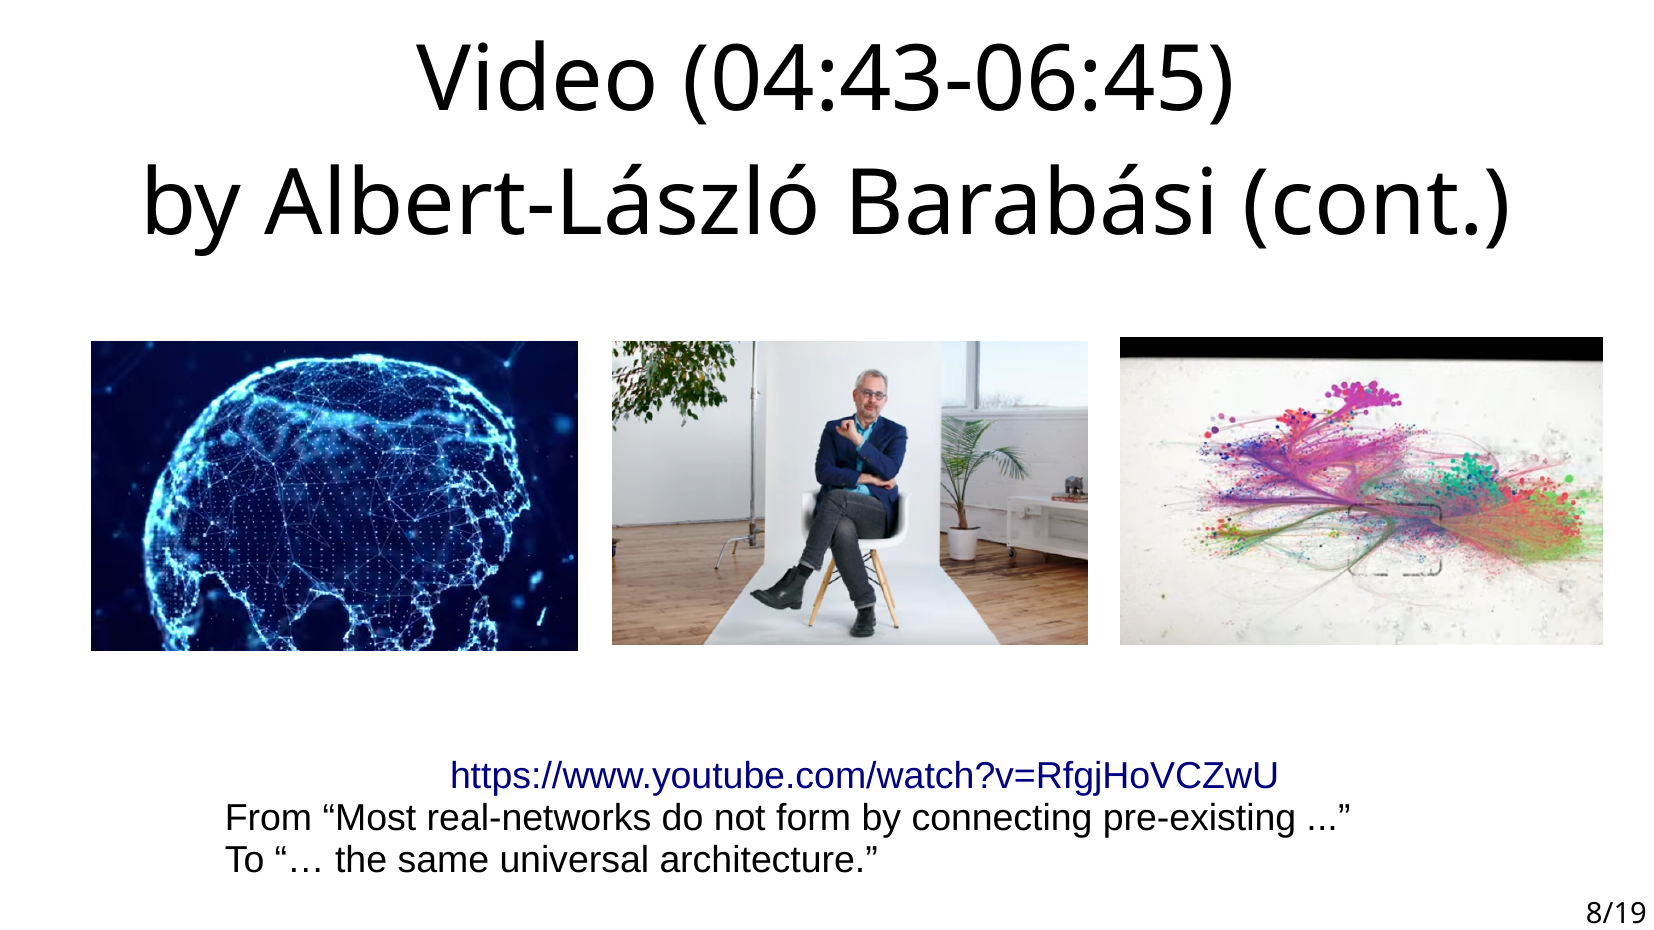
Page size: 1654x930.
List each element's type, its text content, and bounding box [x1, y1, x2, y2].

picture [91, 341, 578, 651]
text_box https://www.youtube.com/watch?v=RfgjHoVCZwU From “Most real-networks do not form by connecting pre-existing ...” To “… the same universal architecture.” [210, 747, 1531, 930]
picture [612, 341, 1088, 645]
picture [1120, 337, 1603, 645]
title Video (04:43-06:45) by Albert-László Barabási (cont.) [82, 7, 1571, 266]
